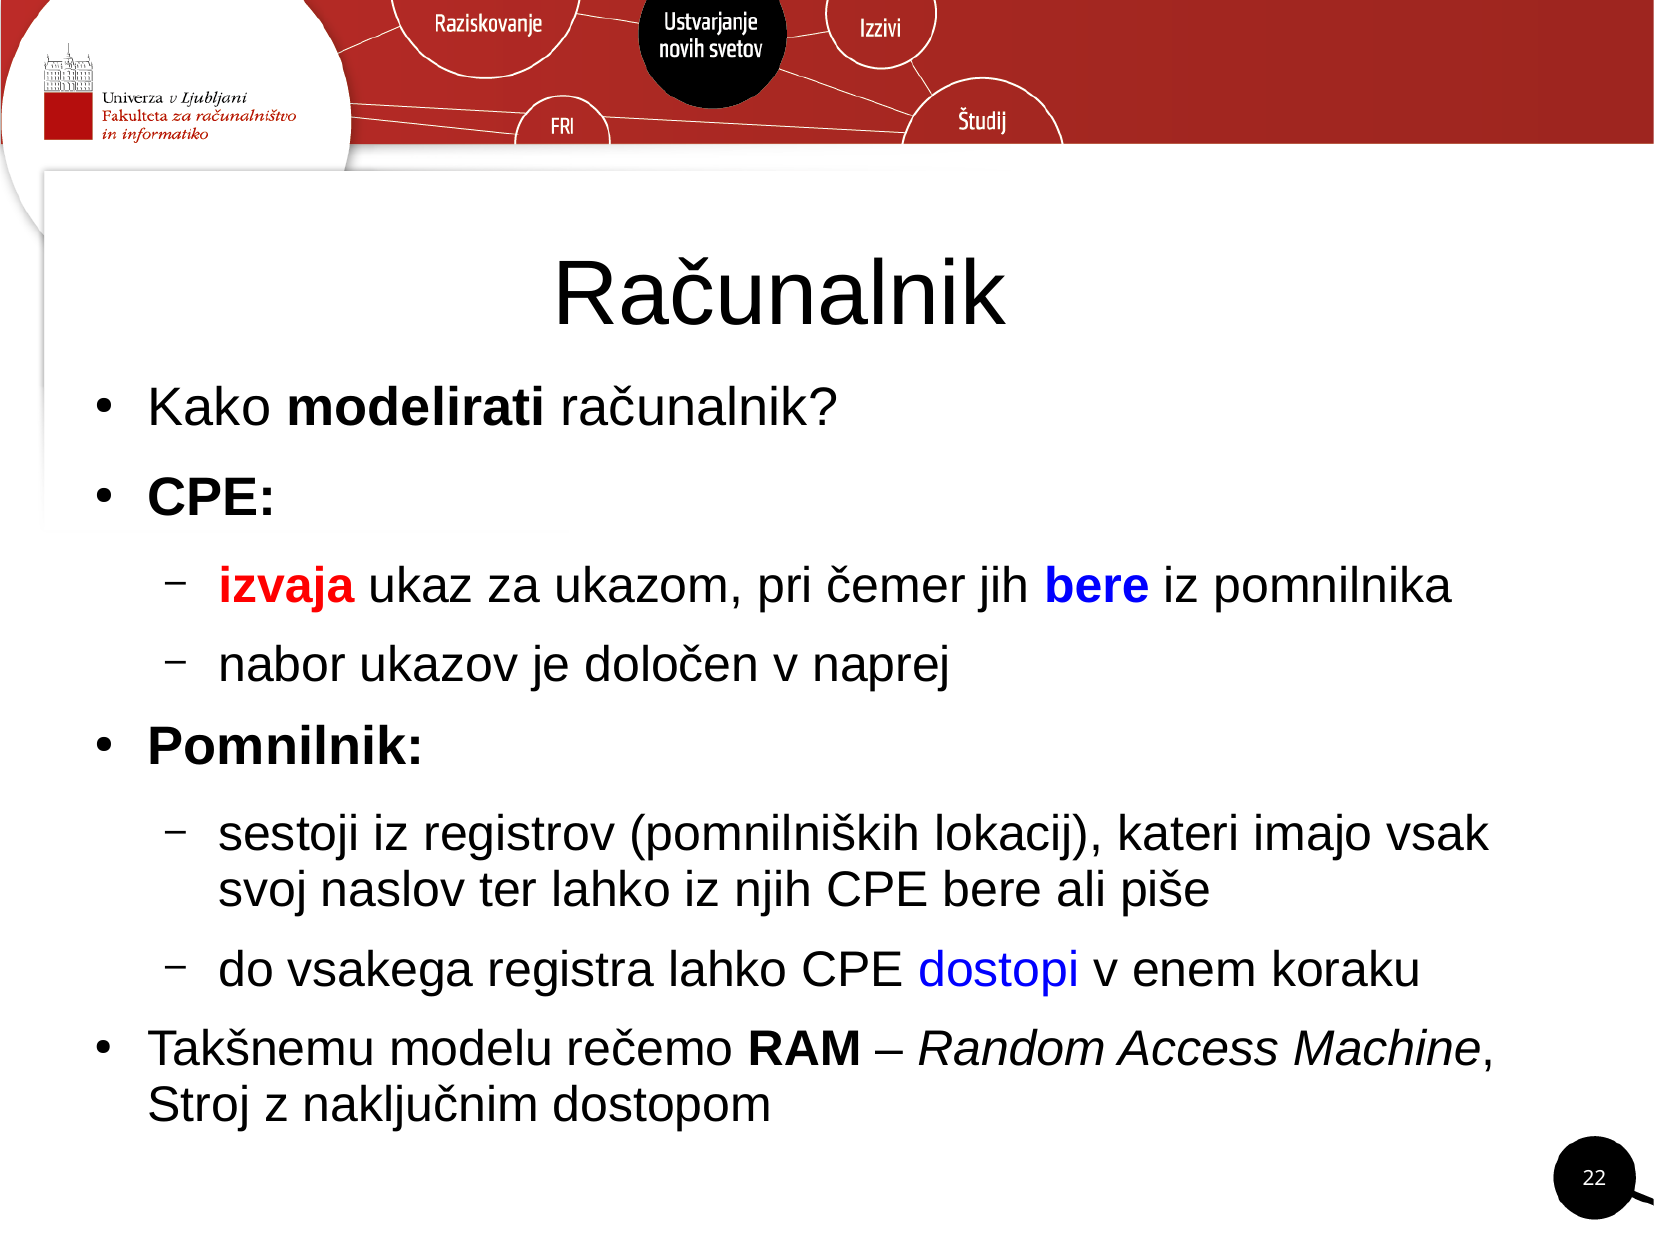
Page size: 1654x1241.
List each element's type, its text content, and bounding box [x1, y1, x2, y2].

text_box <številka> [1553, 1145, 1636, 1212]
title Računalnik [35, 188, 1524, 397]
picture [0, 0, 1654, 1241]
list Kako modelirati računalnik? CPE: izvaja ukaz za ukazom, pri čemer jih bere iz pomnilnika nabor ukazov je določen v naprej Pomnilnik: sestoji iz registrov (pomnilniških lokacij), kateri imajo vsak svoj naslov ter lahko iz njih CPE bere ali piše do vsakega registra lahko CPE dostopi v enem koraku Takšnemu modelu rečemo RAM – Random Access Machine, Stroj z naključnim dostopom [76, 376, 1532, 973]
